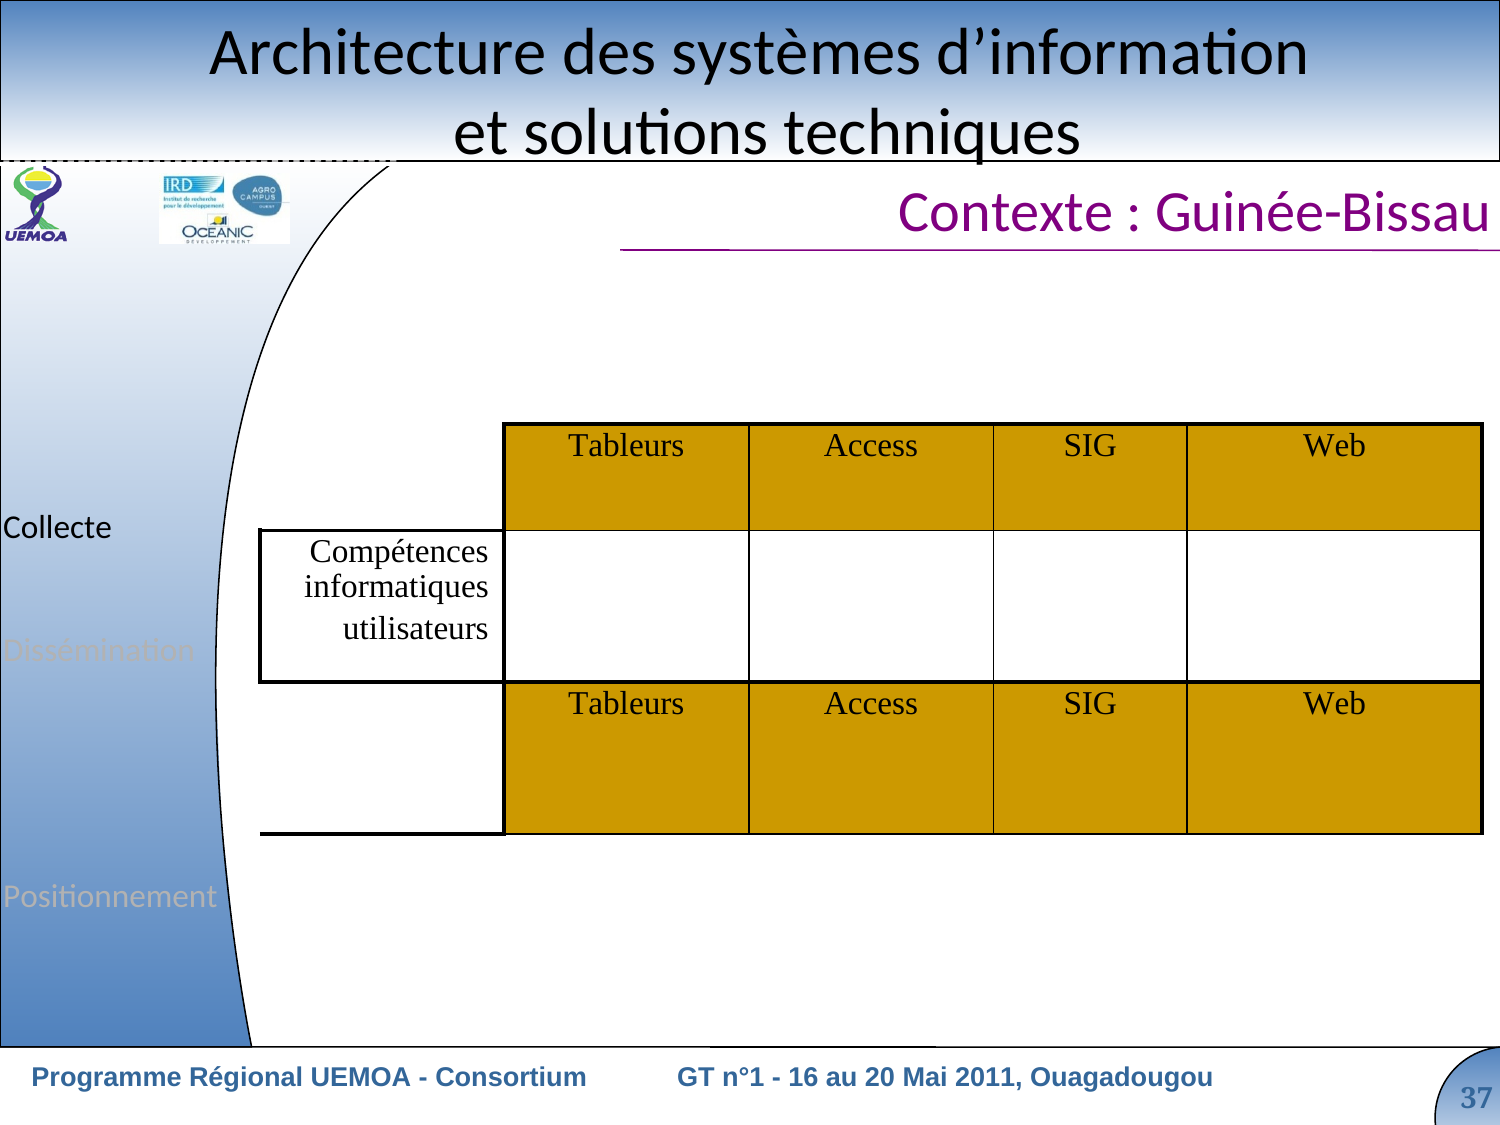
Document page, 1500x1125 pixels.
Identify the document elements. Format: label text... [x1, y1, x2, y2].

table_header SIG [994, 426, 1186, 530]
table_header Access [750, 426, 993, 530]
table_cell [313, 684, 502, 832]
table_header Web [1188, 426, 1480, 530]
text_box Contexte : Guinée-Bissau [265, 165, 1500, 251]
text_box Architecture des systèmes d’information et solutions techniques [53, 0, 1483, 161]
table_header [260, 424, 502, 529]
table_cell SIG [994, 684, 1186, 833]
picture [159, 173, 265, 244]
table_cell [506, 531, 748, 680]
picture [0, 166, 73, 244]
table_header Tableurs [506, 426, 748, 530]
table_cell [994, 531, 1186, 680]
table_cell [1188, 531, 1480, 680]
table_cell Tableurs [506, 684, 748, 833]
table_cell Access [750, 684, 993, 833]
table_header Collecte Dissémination Positionnement [0, 497, 313, 1045]
table_cell Compétences informatiques utilisateurs [313, 532, 502, 680]
table_cell [750, 531, 993, 680]
table_cell Web [1188, 684, 1480, 833]
